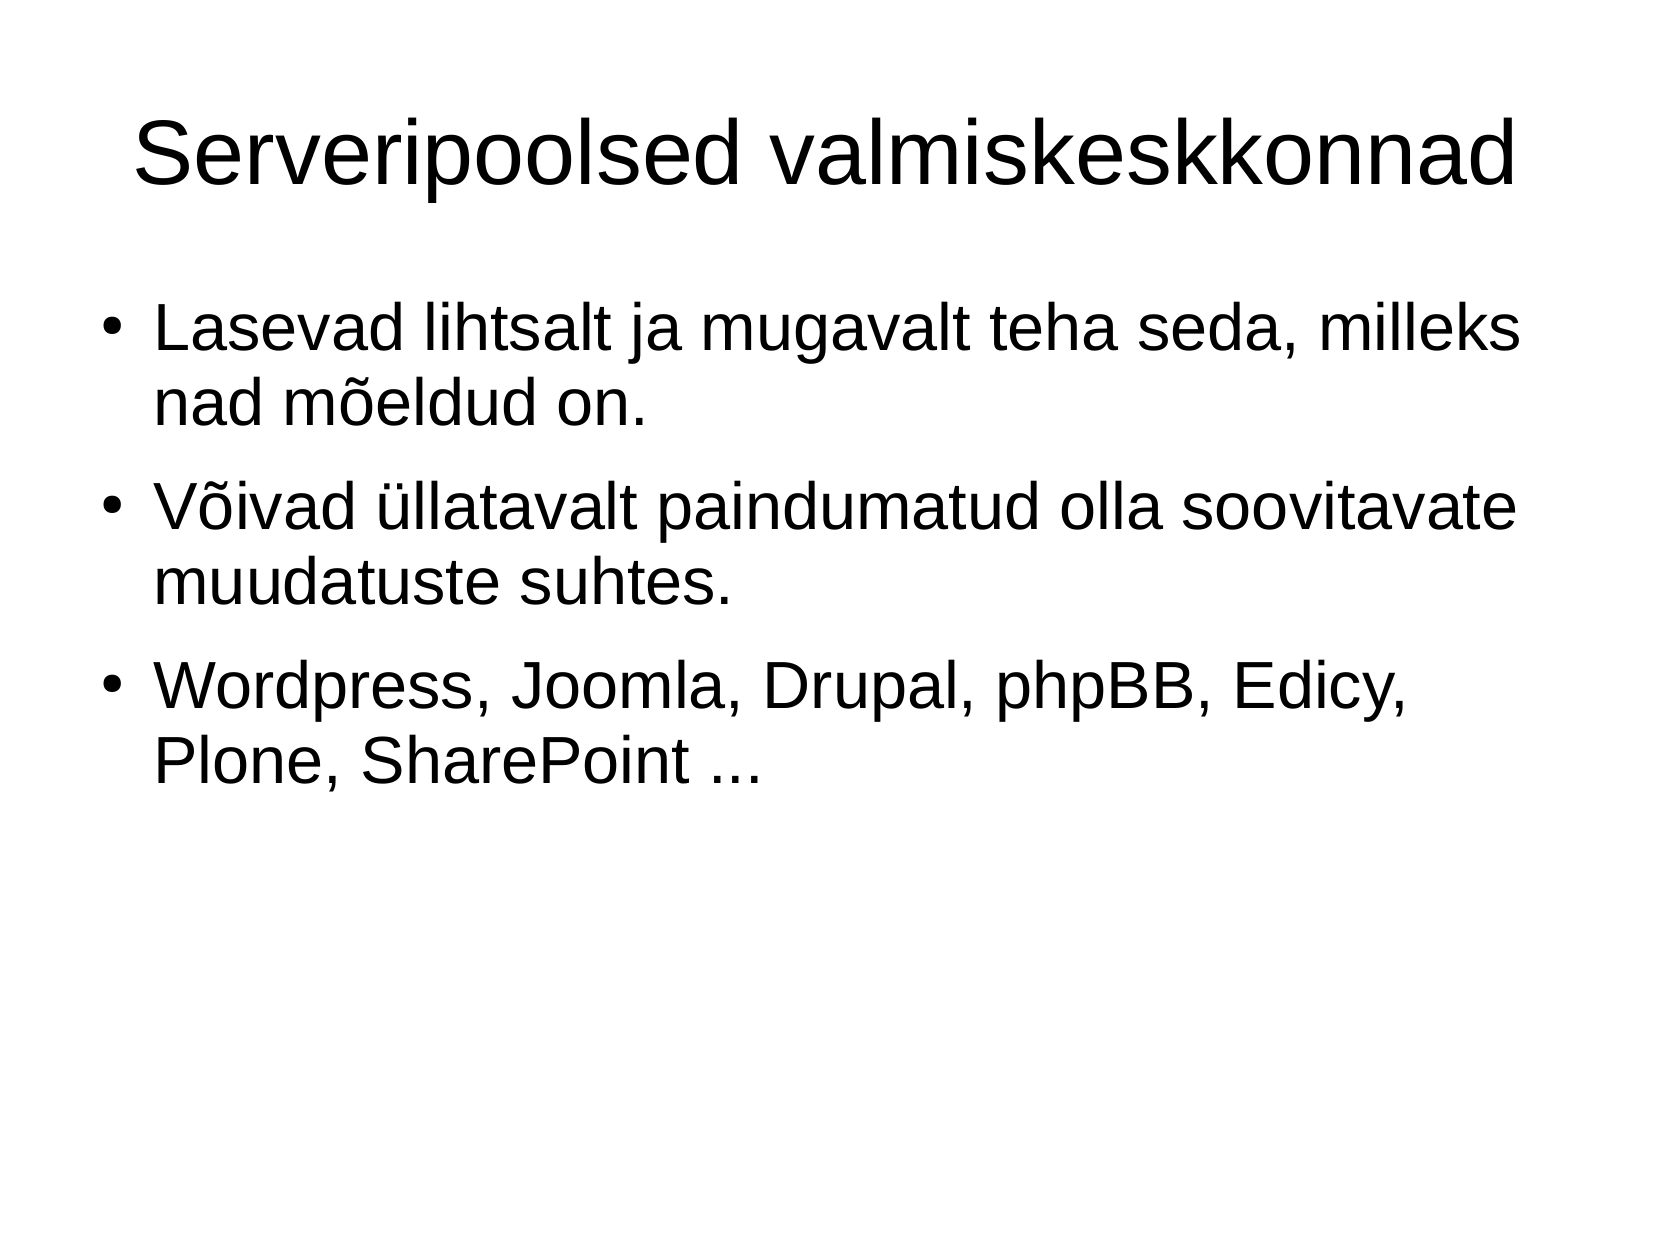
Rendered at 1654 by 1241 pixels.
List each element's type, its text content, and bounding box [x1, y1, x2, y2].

title Serveripoolsed valmiskeskkonnad [82, 56, 1571, 250]
list Lasevad lihtsalt ja mugavalt teha seda, milleks nad mõeldud on. Võivad üllatavalt paindumatud olla soovitavate muudatuste suhtes. Wordpress, Joomla, Drupal, phpBB, Edicy, Plone, SharePoint ... [82, 290, 1571, 1094]
